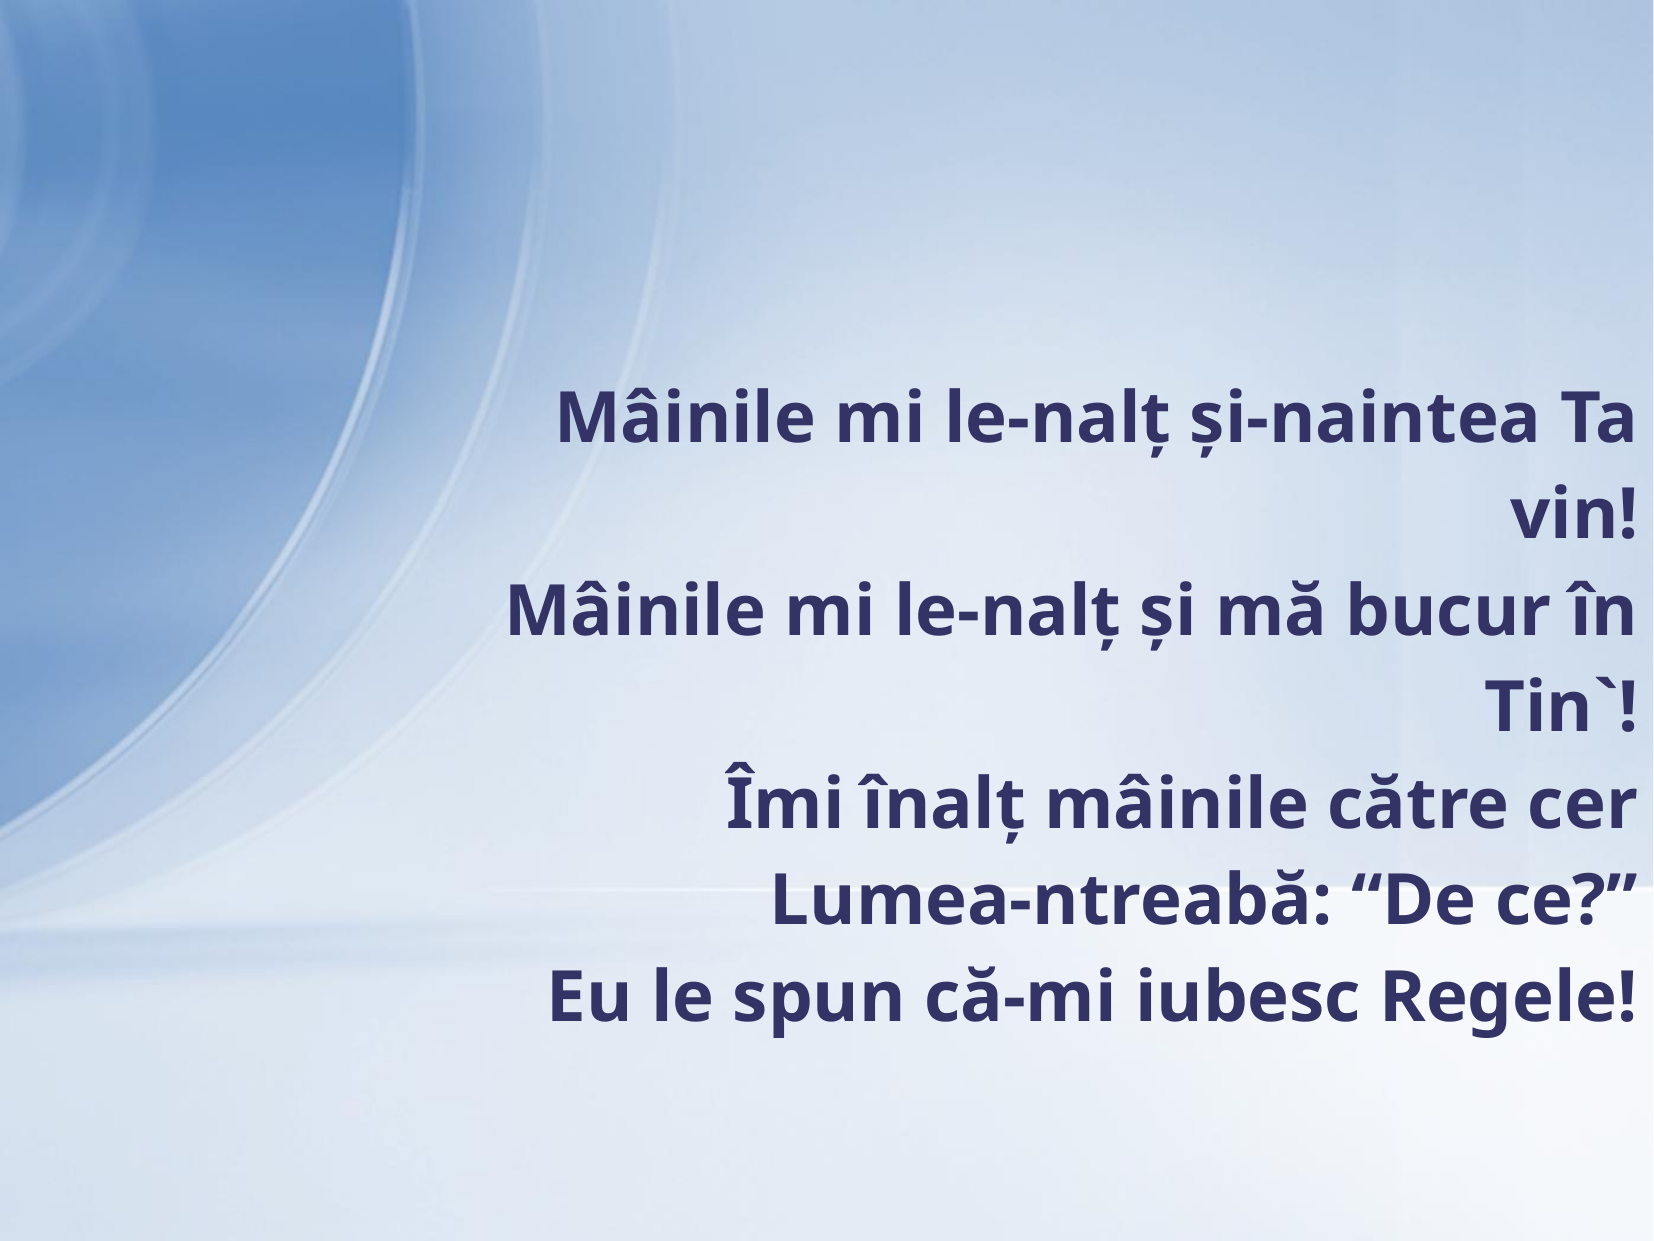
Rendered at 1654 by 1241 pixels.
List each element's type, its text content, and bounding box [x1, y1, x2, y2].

picture [944, 810, 957, 821]
picture [1377, 810, 1390, 821]
picture [1127, 810, 1140, 821]
picture [0, 0, 1654, 1241]
text_box Mâinile mi le-nalţ şi-naintea Ta vin! Mâinile mi le-nalţ şi mă bucur în Tin`! Îmi înalţ mâinile către cer Lumea-ntreabă: “De ce?” Eu le spun că-mi iubesc Regele! [478, 359, 1654, 806]
